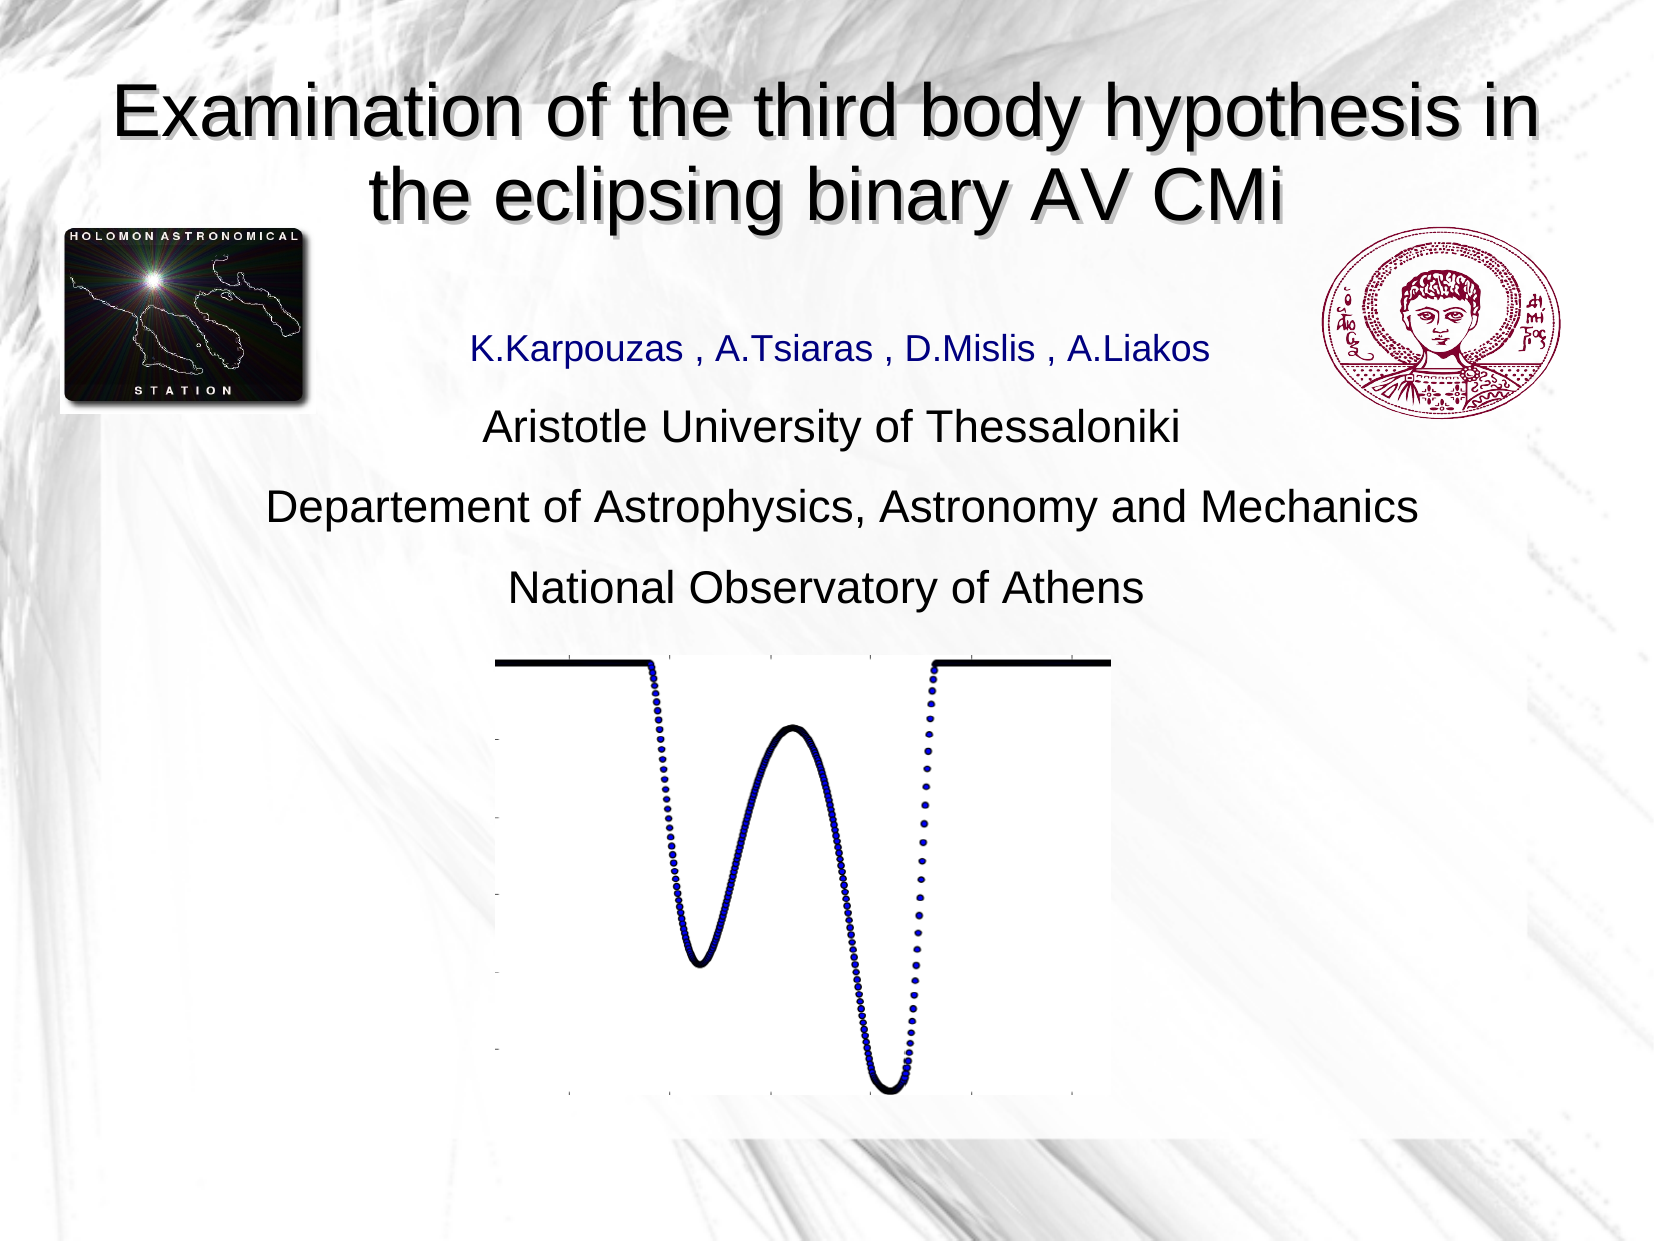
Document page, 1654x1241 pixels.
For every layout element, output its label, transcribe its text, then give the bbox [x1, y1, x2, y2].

title Examination of the third body hypothesis in the eclipsing binary AV CMi [82, 49, 1571, 257]
picture [0, 0, 1654, 1241]
list K.Karpouzas , A.Tsiaras , D.Mislis , A.Liakos Aristotle University of Thessaloniki Departement of Astrophysics, Astronomy and Mechanics National Observatory of Athens [118, 319, 1571, 648]
